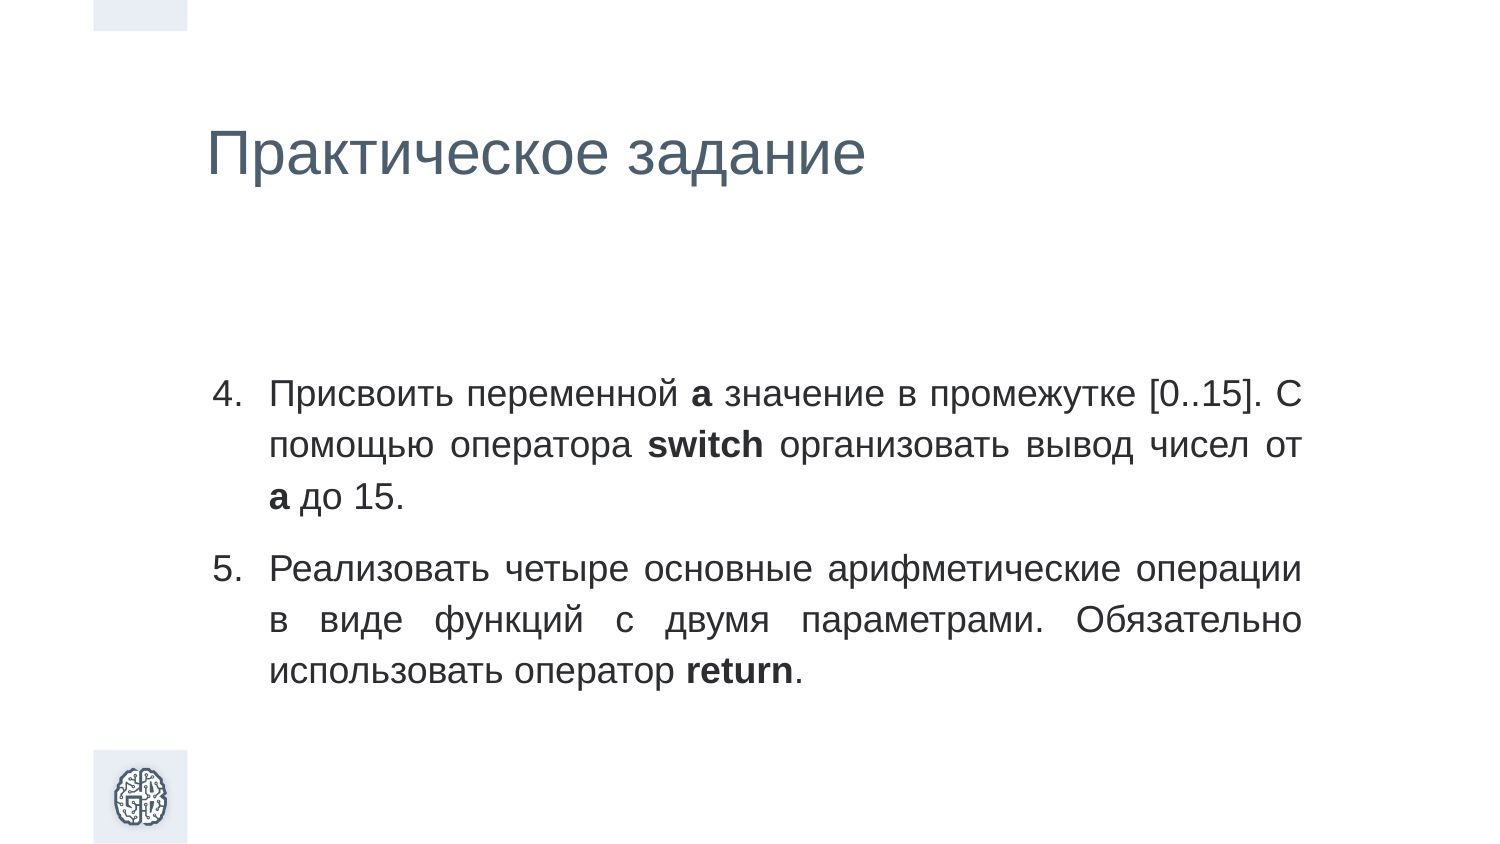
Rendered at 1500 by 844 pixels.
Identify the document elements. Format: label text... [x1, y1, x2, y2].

picture [106, 760, 175, 834]
text_box Присвоить переменной а значение в промежутке [0..15]. С помощью оператора switch организовать вывод чисел от a до 15. Реализовать четыре основные арифметические операции в виде функций с двумя параметрами. Обязательно использовать оператор return. [186, 428, 1311, 627]
title Практическое задание [186, 94, 1500, 204]
